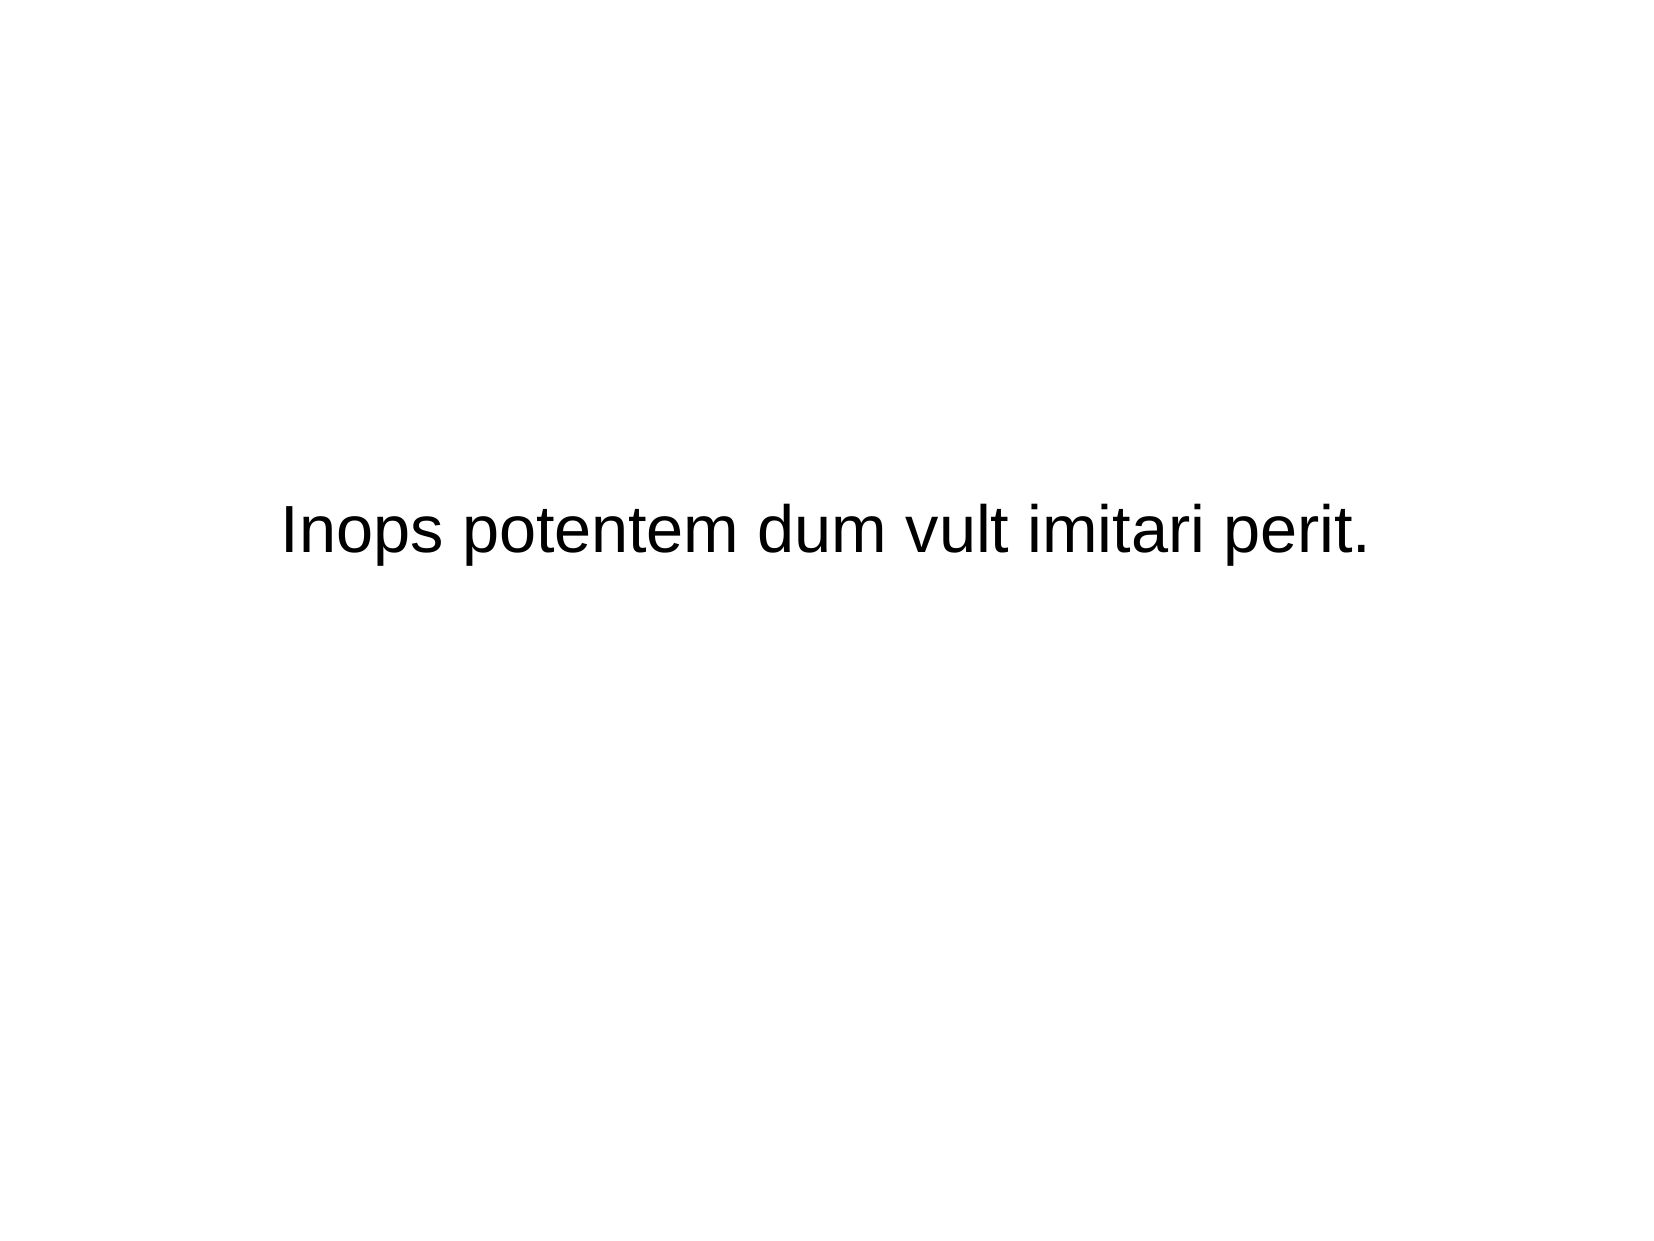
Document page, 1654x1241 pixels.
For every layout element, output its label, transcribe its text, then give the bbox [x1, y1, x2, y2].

subtitle Inops potentem dum vult imitari perit. [82, 49, 1571, 1010]
